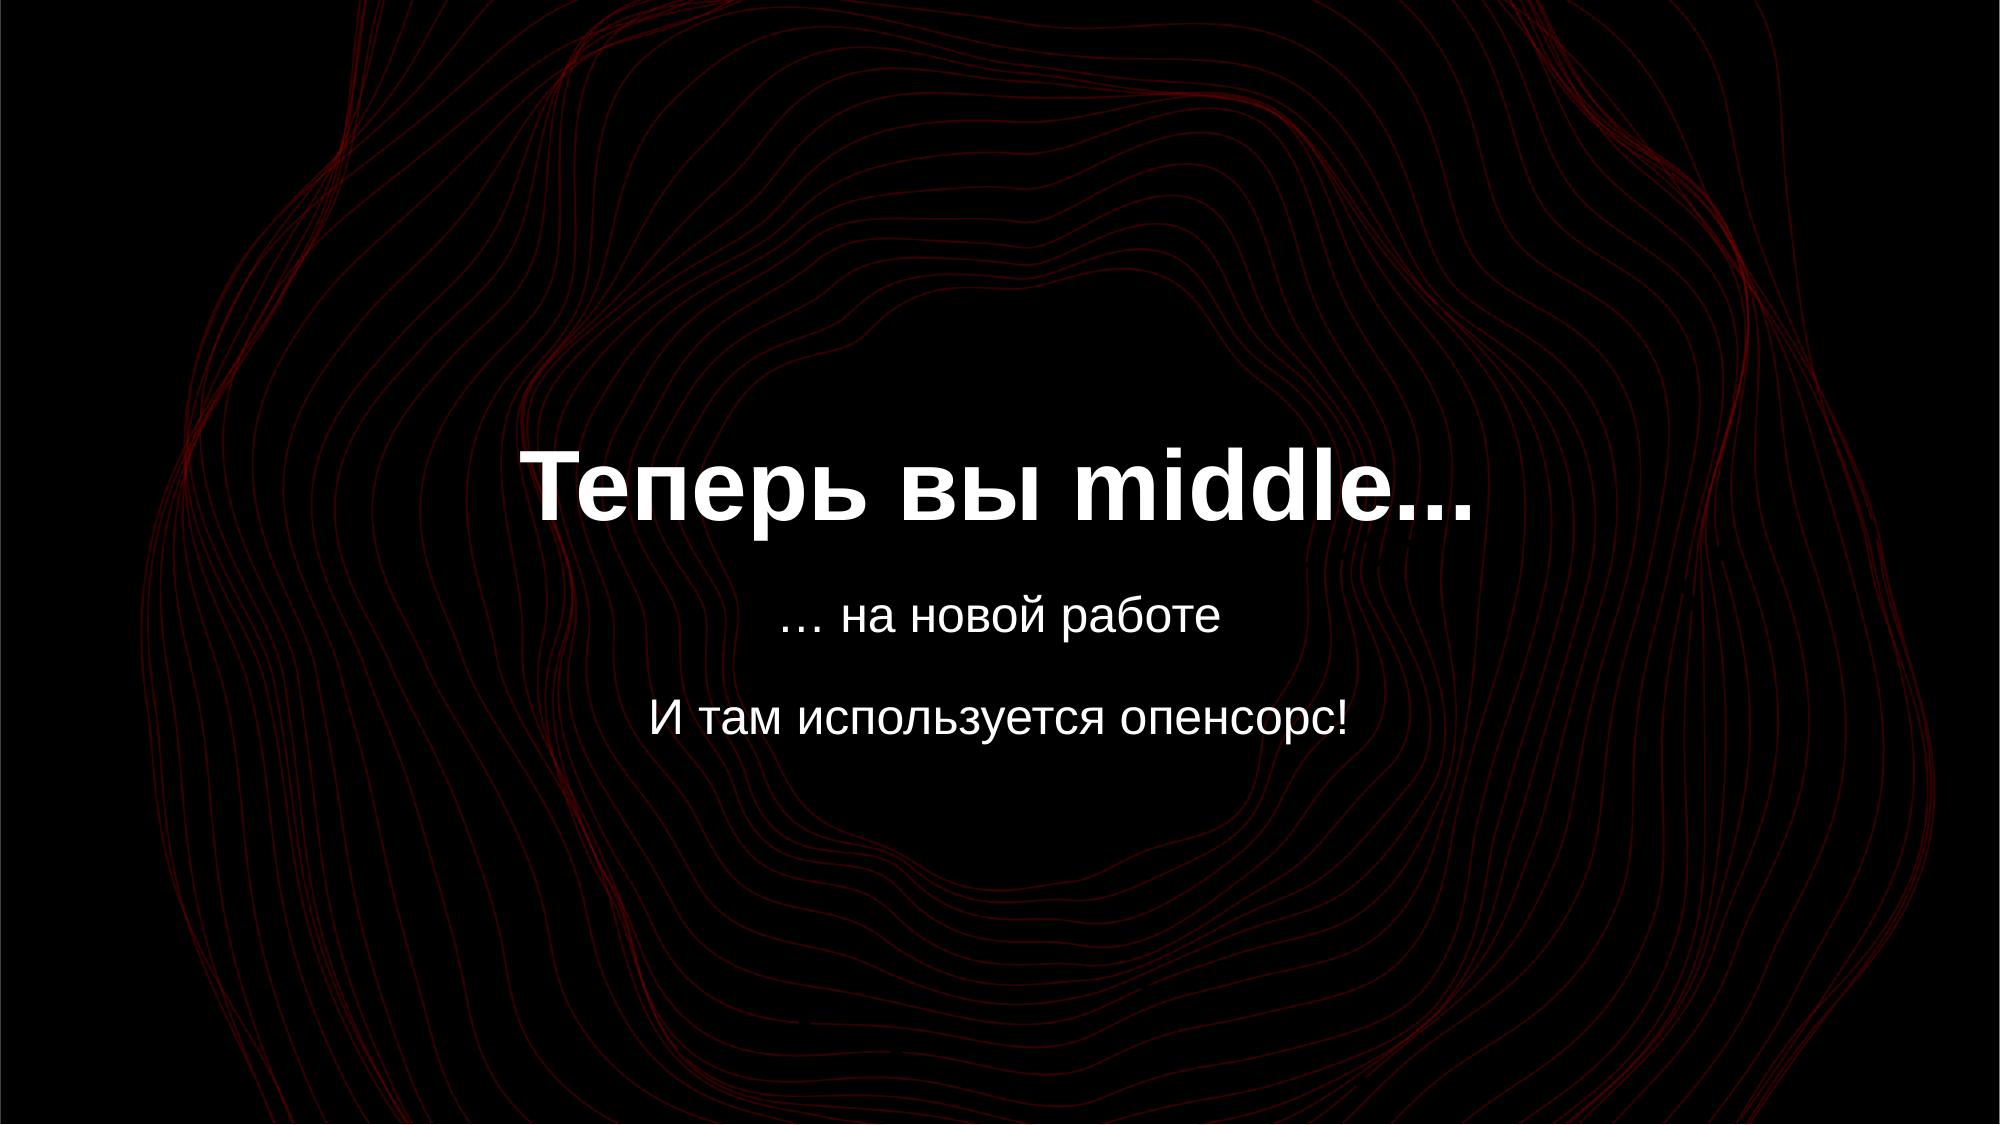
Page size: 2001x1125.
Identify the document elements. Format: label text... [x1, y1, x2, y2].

picture [0, 0, 2001, 1125]
list … на новой работе И там используется опенсорс! [136, 582, 1862, 819]
title Теперь вы middle... [136, 431, 1862, 543]
